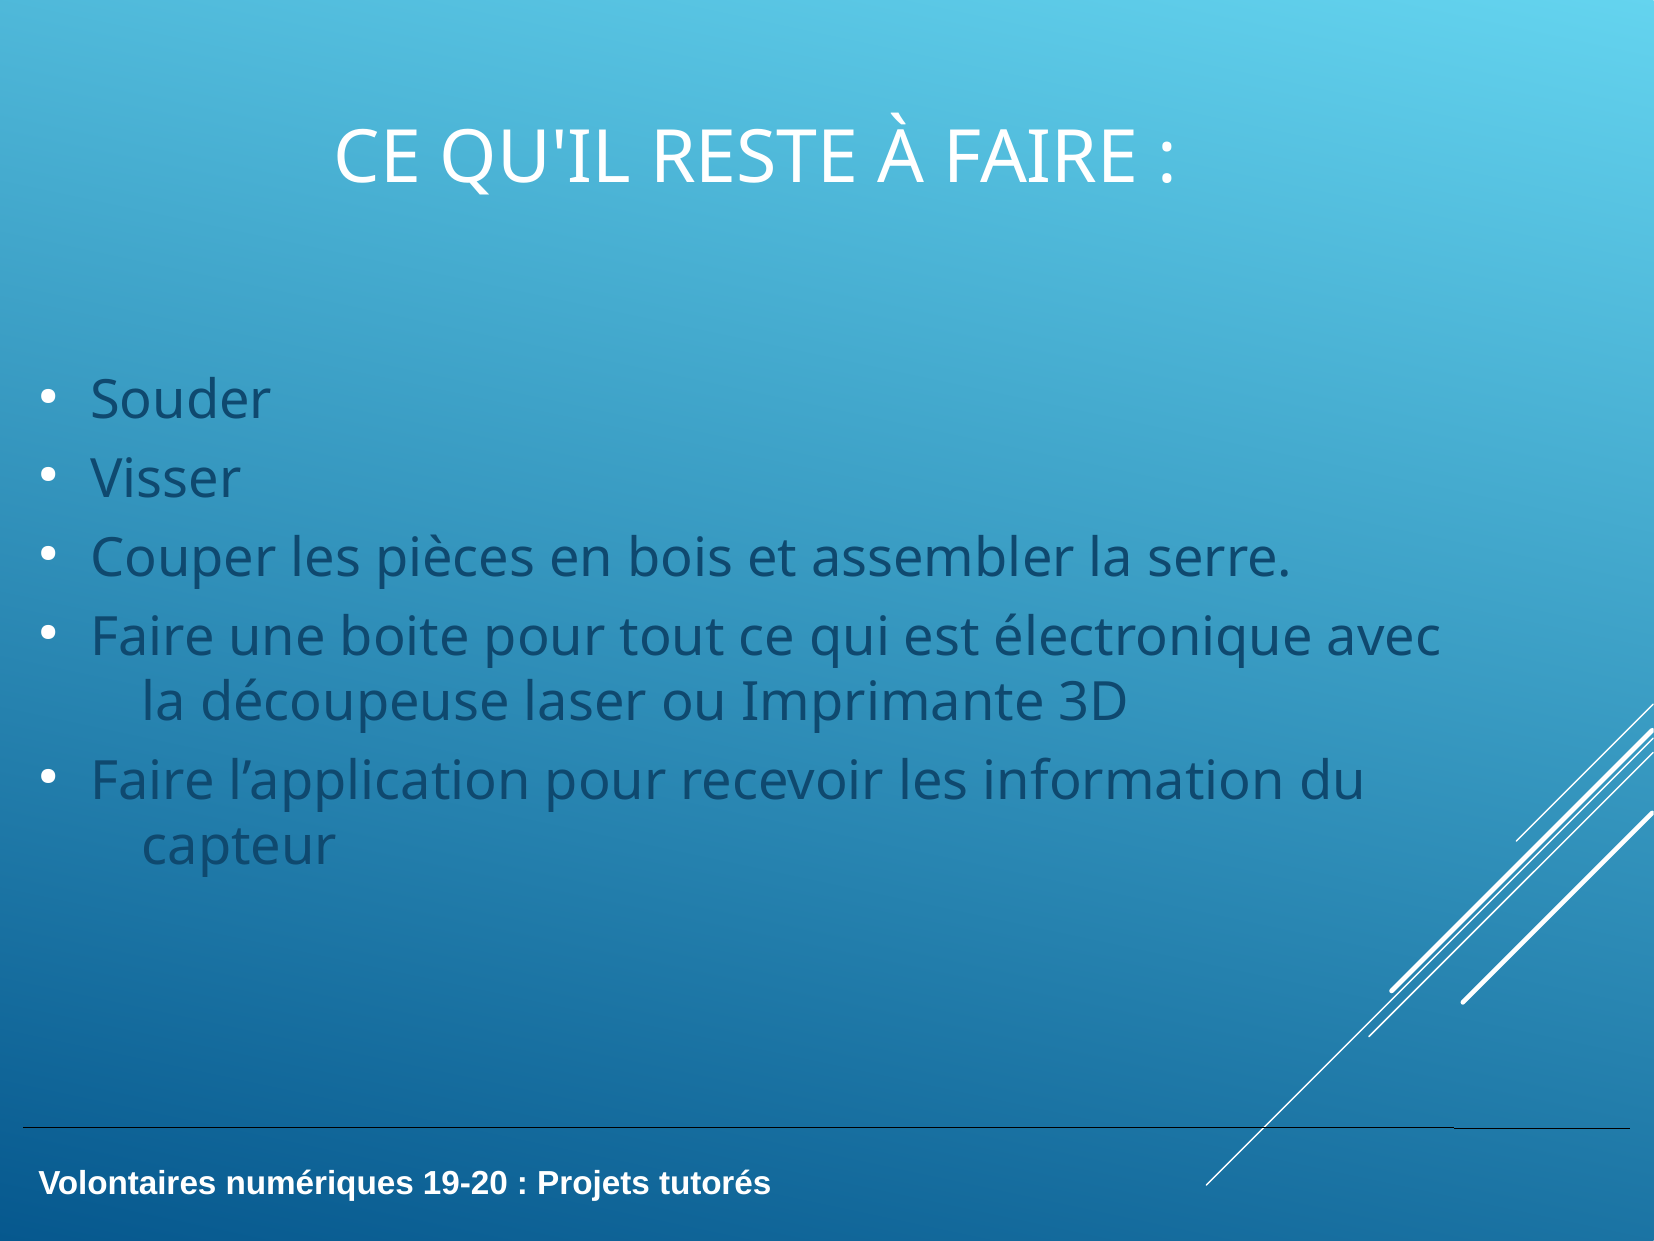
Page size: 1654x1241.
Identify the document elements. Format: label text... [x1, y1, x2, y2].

list Souder Visser Couper les pièces en bois et assembler la serre. Faire une boite pour tout ce qui est électronique avec la découpeuse laser ou Imprimante 3D Faire l’application pour recevoir les information du capteur [23, 210, 1512, 1030]
title Ce qu'il reste à faire : [319, 49, 1654, 257]
text_box Volontaires numériques 19-20 : Projets tutorés [23, 1157, 945, 1210]
